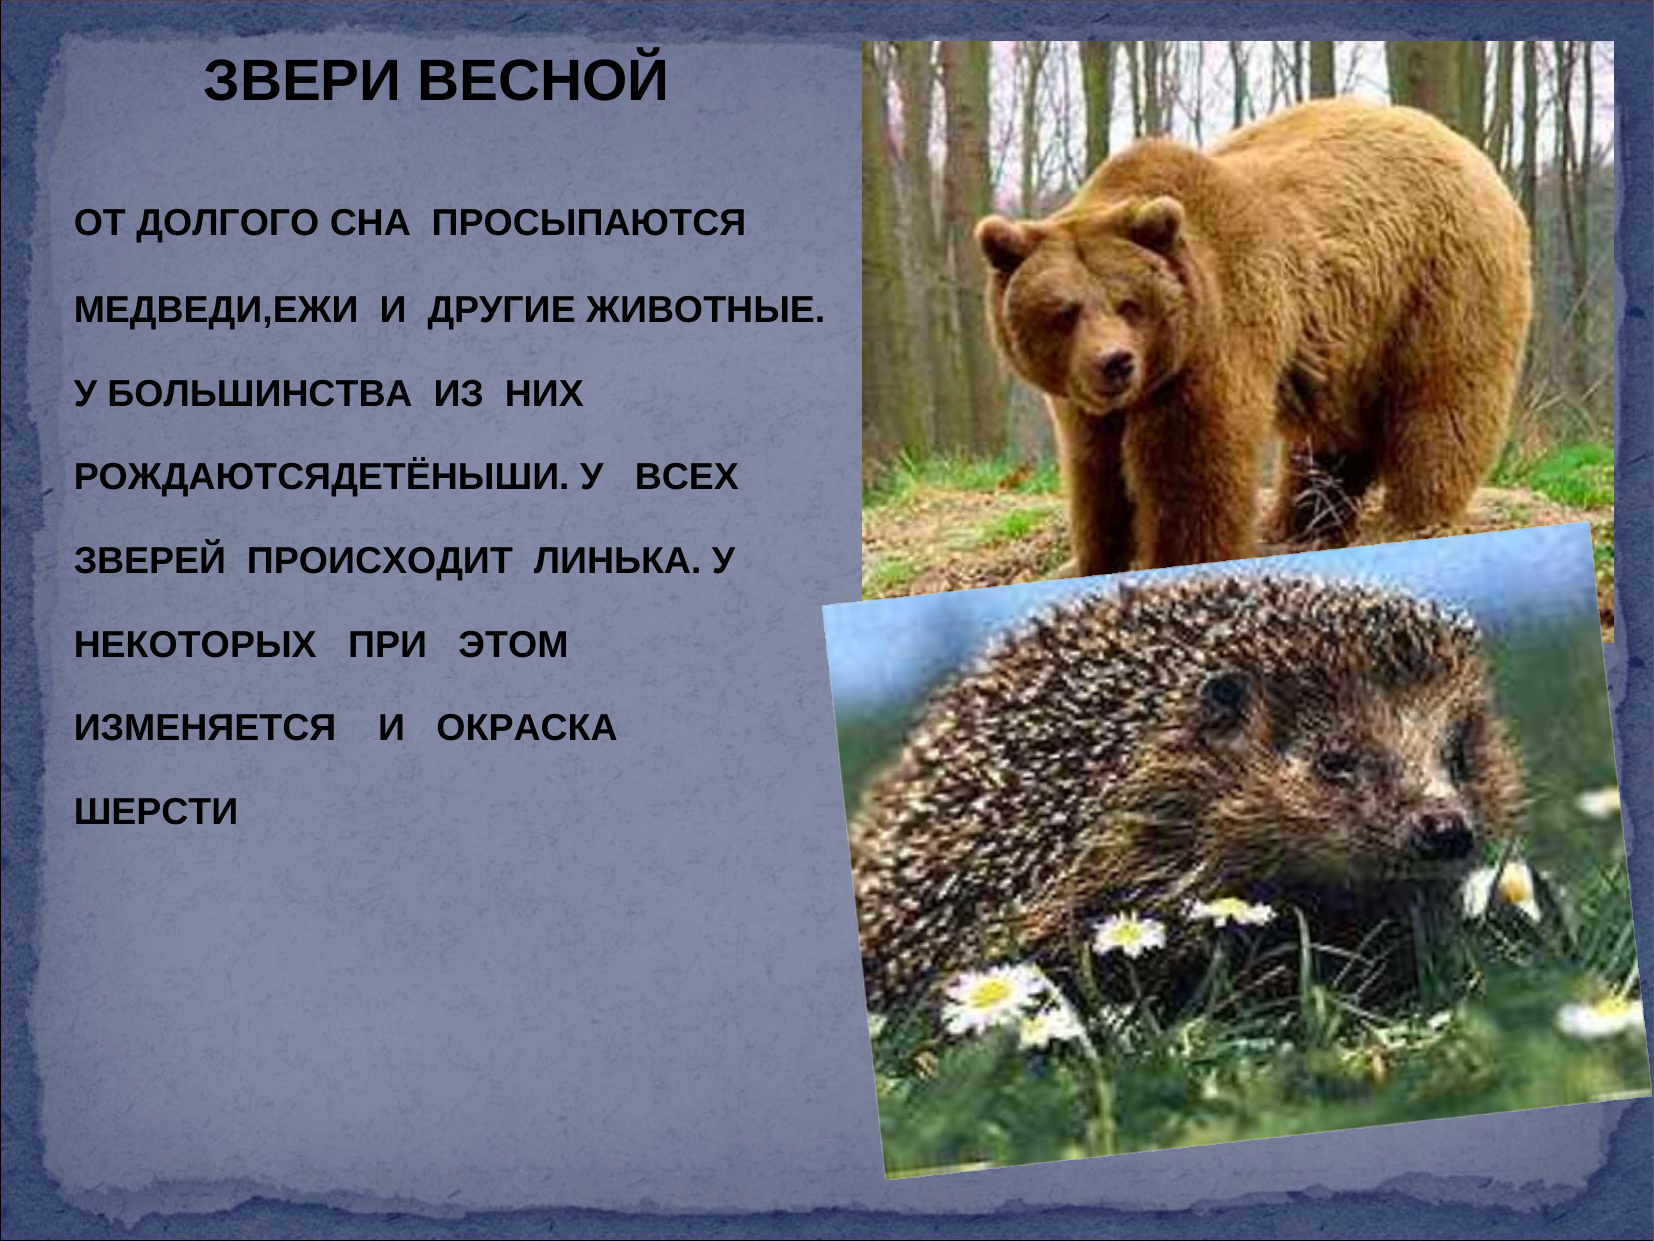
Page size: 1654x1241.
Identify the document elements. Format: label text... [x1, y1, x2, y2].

text_box ЗВЕРИ ВЕСНОЙ [188, 41, 721, 122]
text_box ОТ ДОЛГОГО СНА ПРОСЫПАЮТСЯ МЕДВЕДИ,ЕЖИ И ДРУГИЕ ЖИВОТНЫЕ. У БОЛЬШИНСТВА ИЗ НИХ РОЖДАЮТСЯДЕТЁНЫШИ. У ВСЕХ ЗВЕРЕЙ ПРОИСХОДИТ ЛИНЬКА. У НЕКОТОРЫХ ПРИ ЭТОМ ИЗМЕНЯЕТСЯ И ОКРАСКА ШЕРСТИ [59, 194, 851, 841]
picture [0, 0, 1654, 1241]
